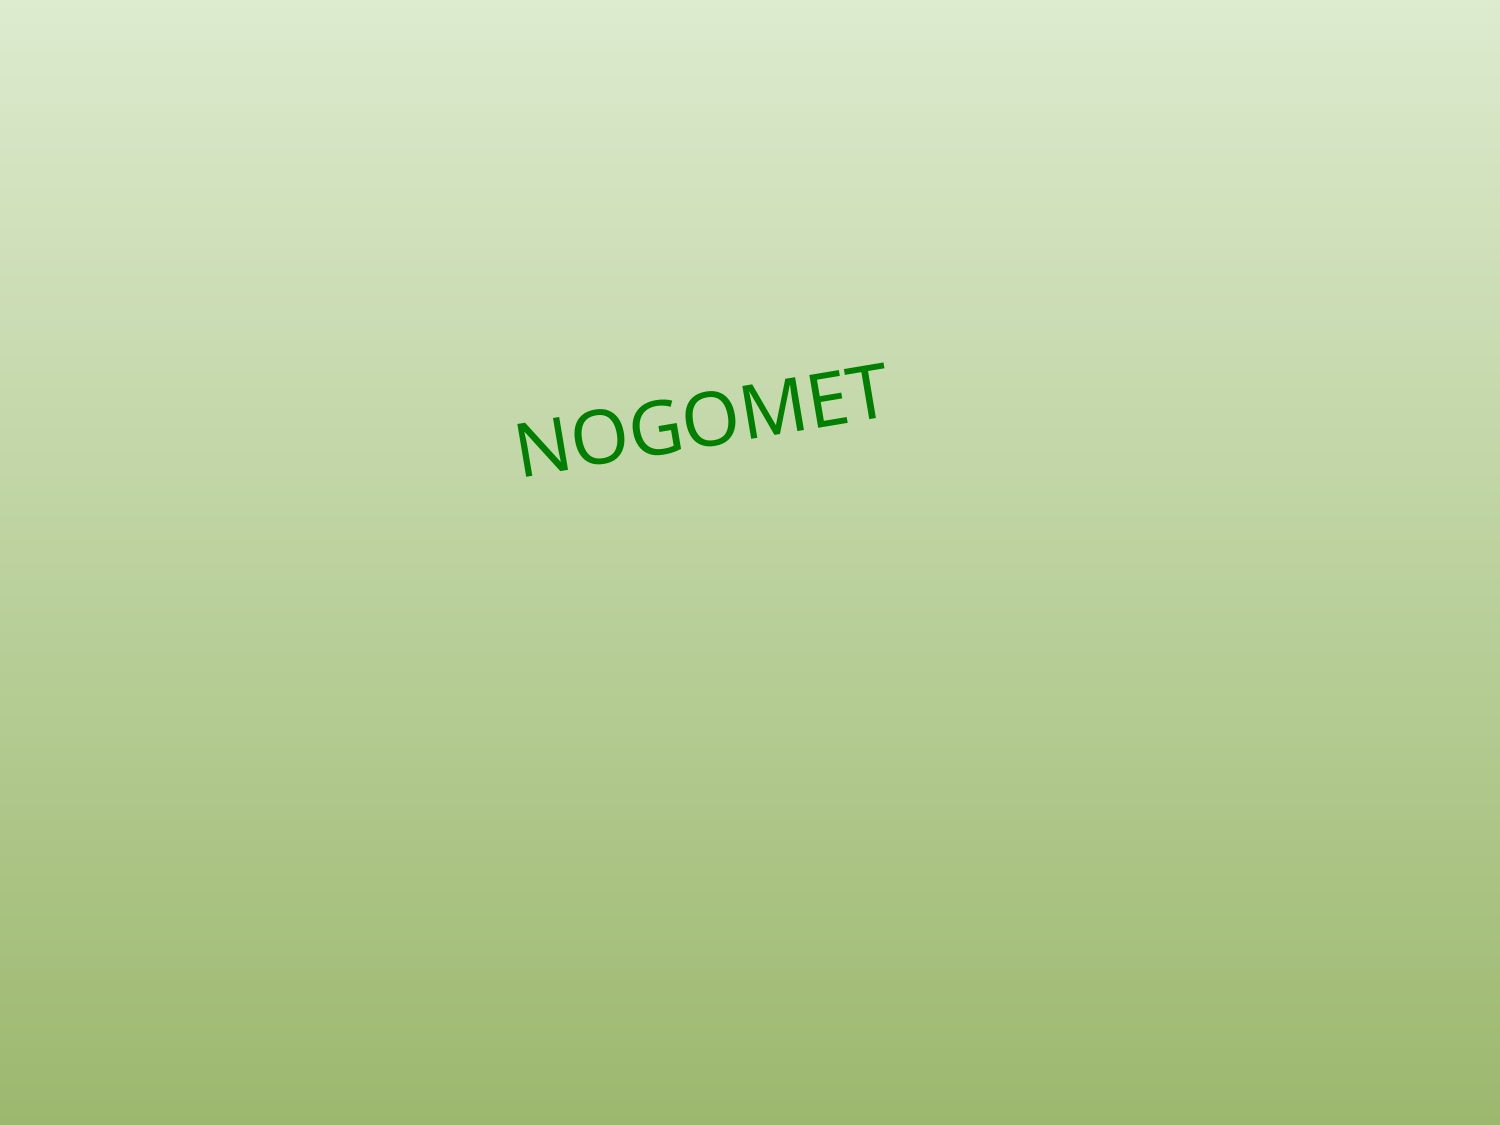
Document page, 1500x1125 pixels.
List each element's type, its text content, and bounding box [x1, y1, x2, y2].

text_box NOGOMET [75, 261, 1401, 1006]
